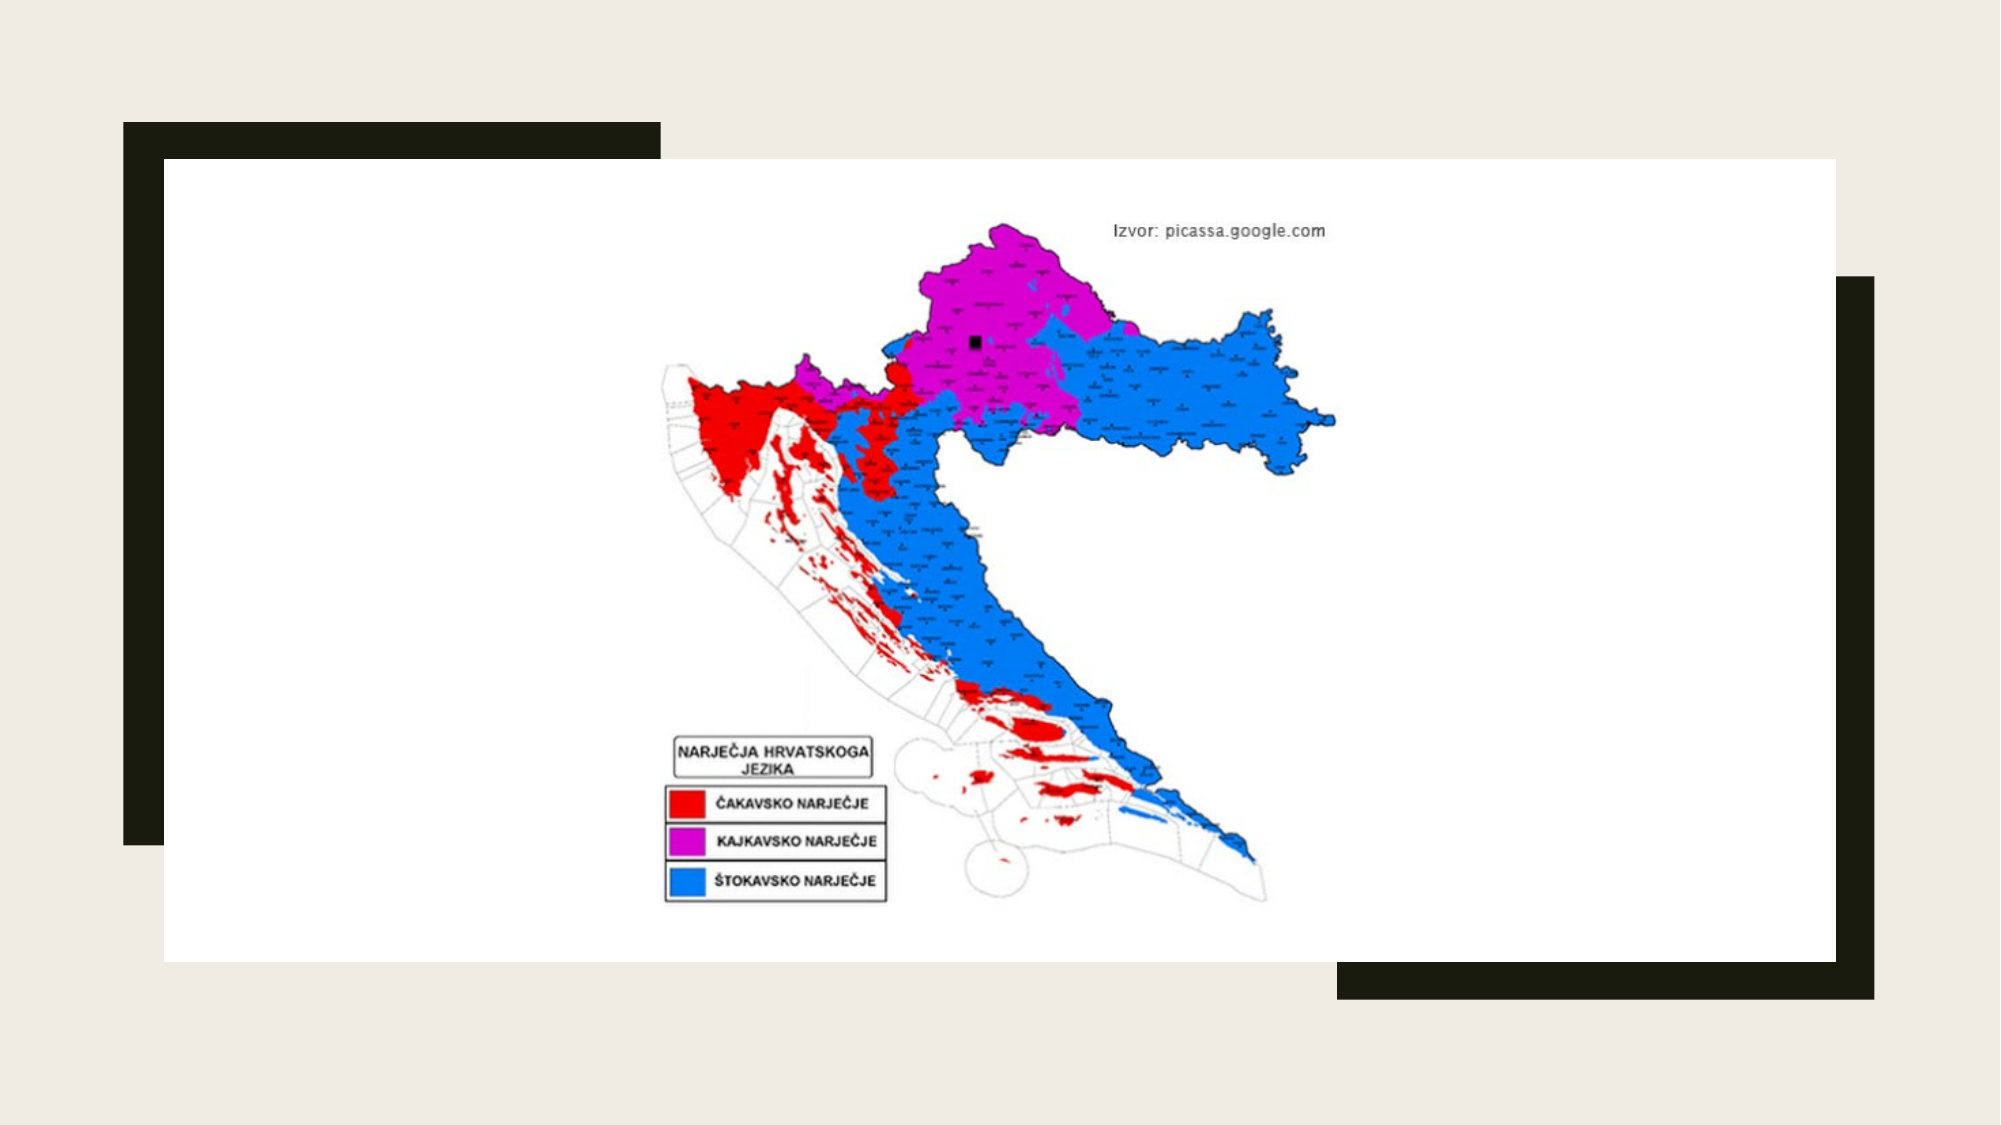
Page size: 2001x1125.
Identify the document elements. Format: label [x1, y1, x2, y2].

text_box [0, 0, 2000, 1125]
picture [660, 211, 1341, 908]
